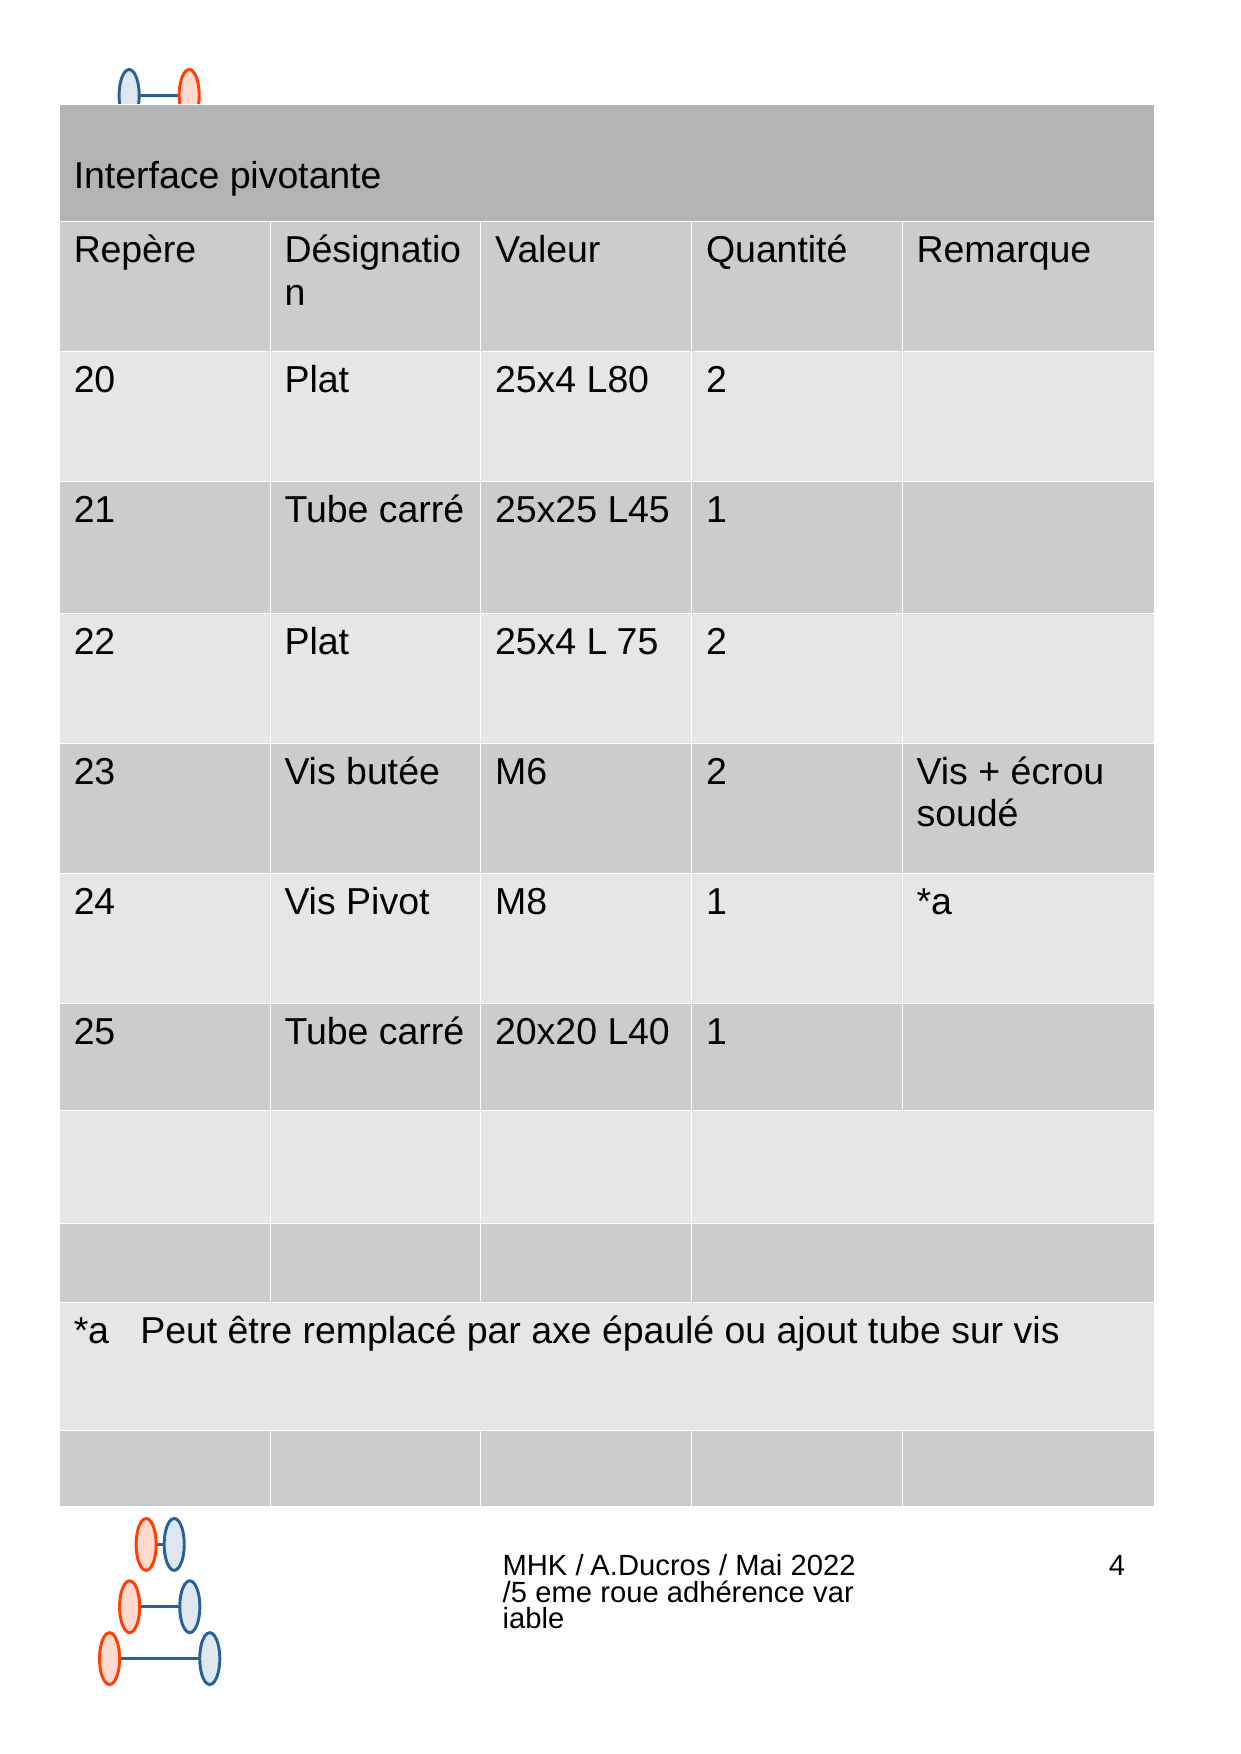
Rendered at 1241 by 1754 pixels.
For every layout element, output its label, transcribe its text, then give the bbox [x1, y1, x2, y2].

table_cell [903, 1431, 1154, 1506]
table_cell 25x25 L45 [481, 482, 691, 613]
table_cell [271, 1431, 480, 1506]
table_cell 20 [60, 352, 270, 481]
table_cell 21 [60, 482, 270, 613]
table_cell 20x20 L40 [481, 1004, 691, 1110]
table_cell 2 [692, 744, 902, 873]
table_cell 2 [692, 352, 902, 481]
table_cell Désignation [271, 222, 480, 351]
table_cell [903, 482, 1154, 613]
table_cell *a Peut être remplacé par axe épaulé ou ajout tube sur vis [60, 1303, 1154, 1430]
table_cell [903, 1004, 1154, 1110]
table_cell Vis butée [271, 744, 480, 873]
table_cell 25 [60, 1004, 270, 1110]
table_cell [692, 1111, 1154, 1223]
table_cell Repère [60, 222, 270, 351]
table_cell *a [903, 874, 1154, 1003]
table_cell Quantité [692, 222, 902, 351]
table_cell Vis + écrou soudé [903, 744, 1154, 873]
table_cell 2 [692, 614, 902, 743]
table_cell [60, 1111, 270, 1223]
table_cell [903, 614, 1154, 743]
table_cell Tube carré [271, 482, 480, 613]
table_cell 23 [60, 744, 270, 873]
table_cell M6 [481, 744, 691, 873]
table_cell 25x4 L 75 [481, 614, 691, 743]
table_cell 1 [692, 482, 902, 613]
table_cell [271, 1111, 480, 1223]
table_cell [692, 1224, 1154, 1302]
table_cell [271, 1224, 480, 1302]
table_cell 1 [692, 1004, 902, 1110]
table_cell 22 [60, 614, 270, 743]
table_cell 24 [60, 874, 270, 1003]
table_cell Plat [271, 614, 480, 743]
table_cell Valeur [481, 222, 691, 351]
table_cell Tube carré [271, 1004, 480, 1110]
table_cell 1 [692, 874, 902, 1003]
table_header Interface pivotante [60, 105, 1154, 221]
table_cell M8 [481, 874, 691, 1003]
table_cell 25x4 L80 [481, 352, 691, 481]
table_cell [60, 1431, 270, 1506]
table_cell Plat [271, 352, 480, 481]
table_cell [60, 1224, 270, 1302]
table_cell Remarque [903, 222, 1154, 351]
table_cell [481, 1431, 691, 1506]
table_cell [481, 1111, 691, 1223]
table_cell [692, 1431, 902, 1506]
table_cell Vis Pivot [271, 874, 480, 1003]
table_cell [903, 352, 1154, 481]
table_cell [481, 1224, 691, 1302]
